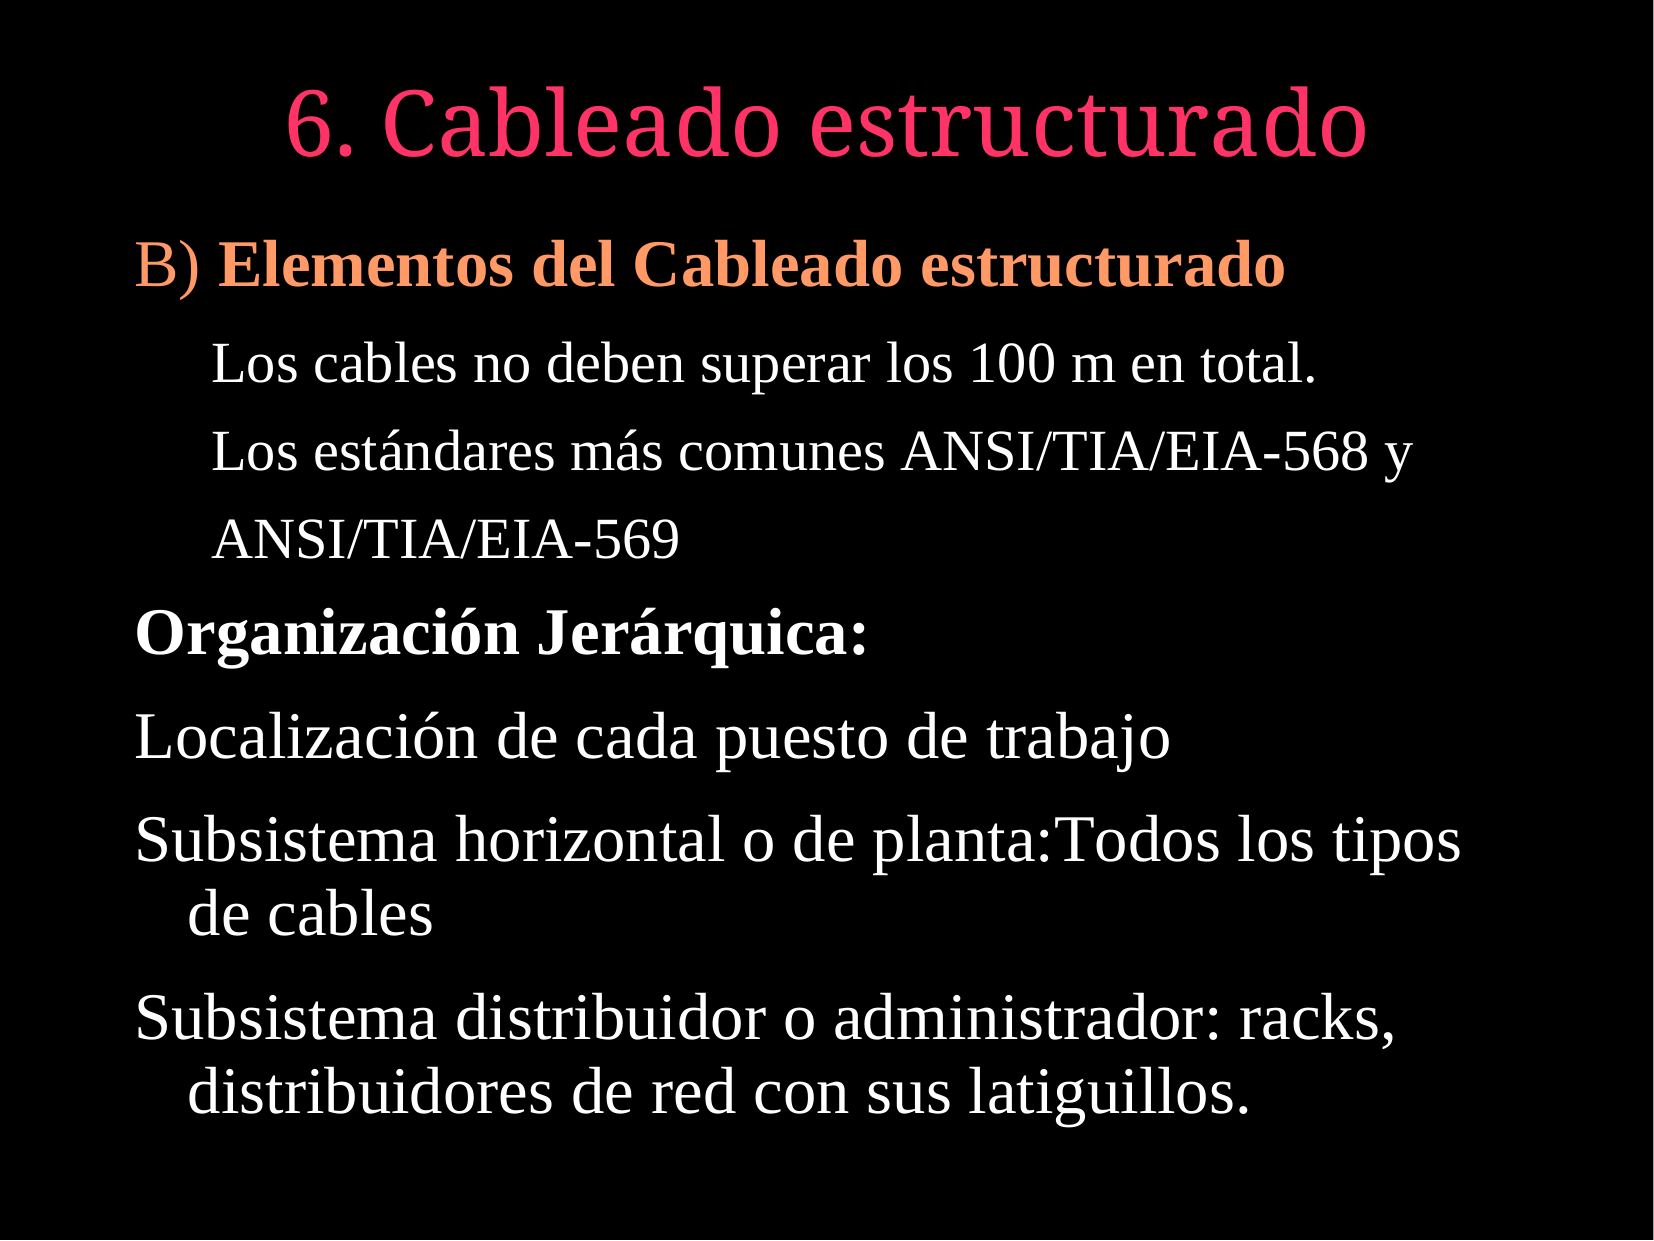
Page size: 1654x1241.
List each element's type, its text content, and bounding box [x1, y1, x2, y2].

title 6. Cableado estructurado [121, 17, 1534, 226]
list B) Elementos del Cableado estructurado Los cables no deben superar los 100 m en total. Los estándares más comunes ANSI/TIA/EIA-568 y ANSI/TIA/EIA-569 Organización Jerárquica: Localización de cada puesto de trabajo Subsistema horizontal o de planta:Todos los tipos de cables Subsistema distribuidor o administrador: racks, distribuidores de red con sus latiguillos. [116, 226, 1529, 1131]
